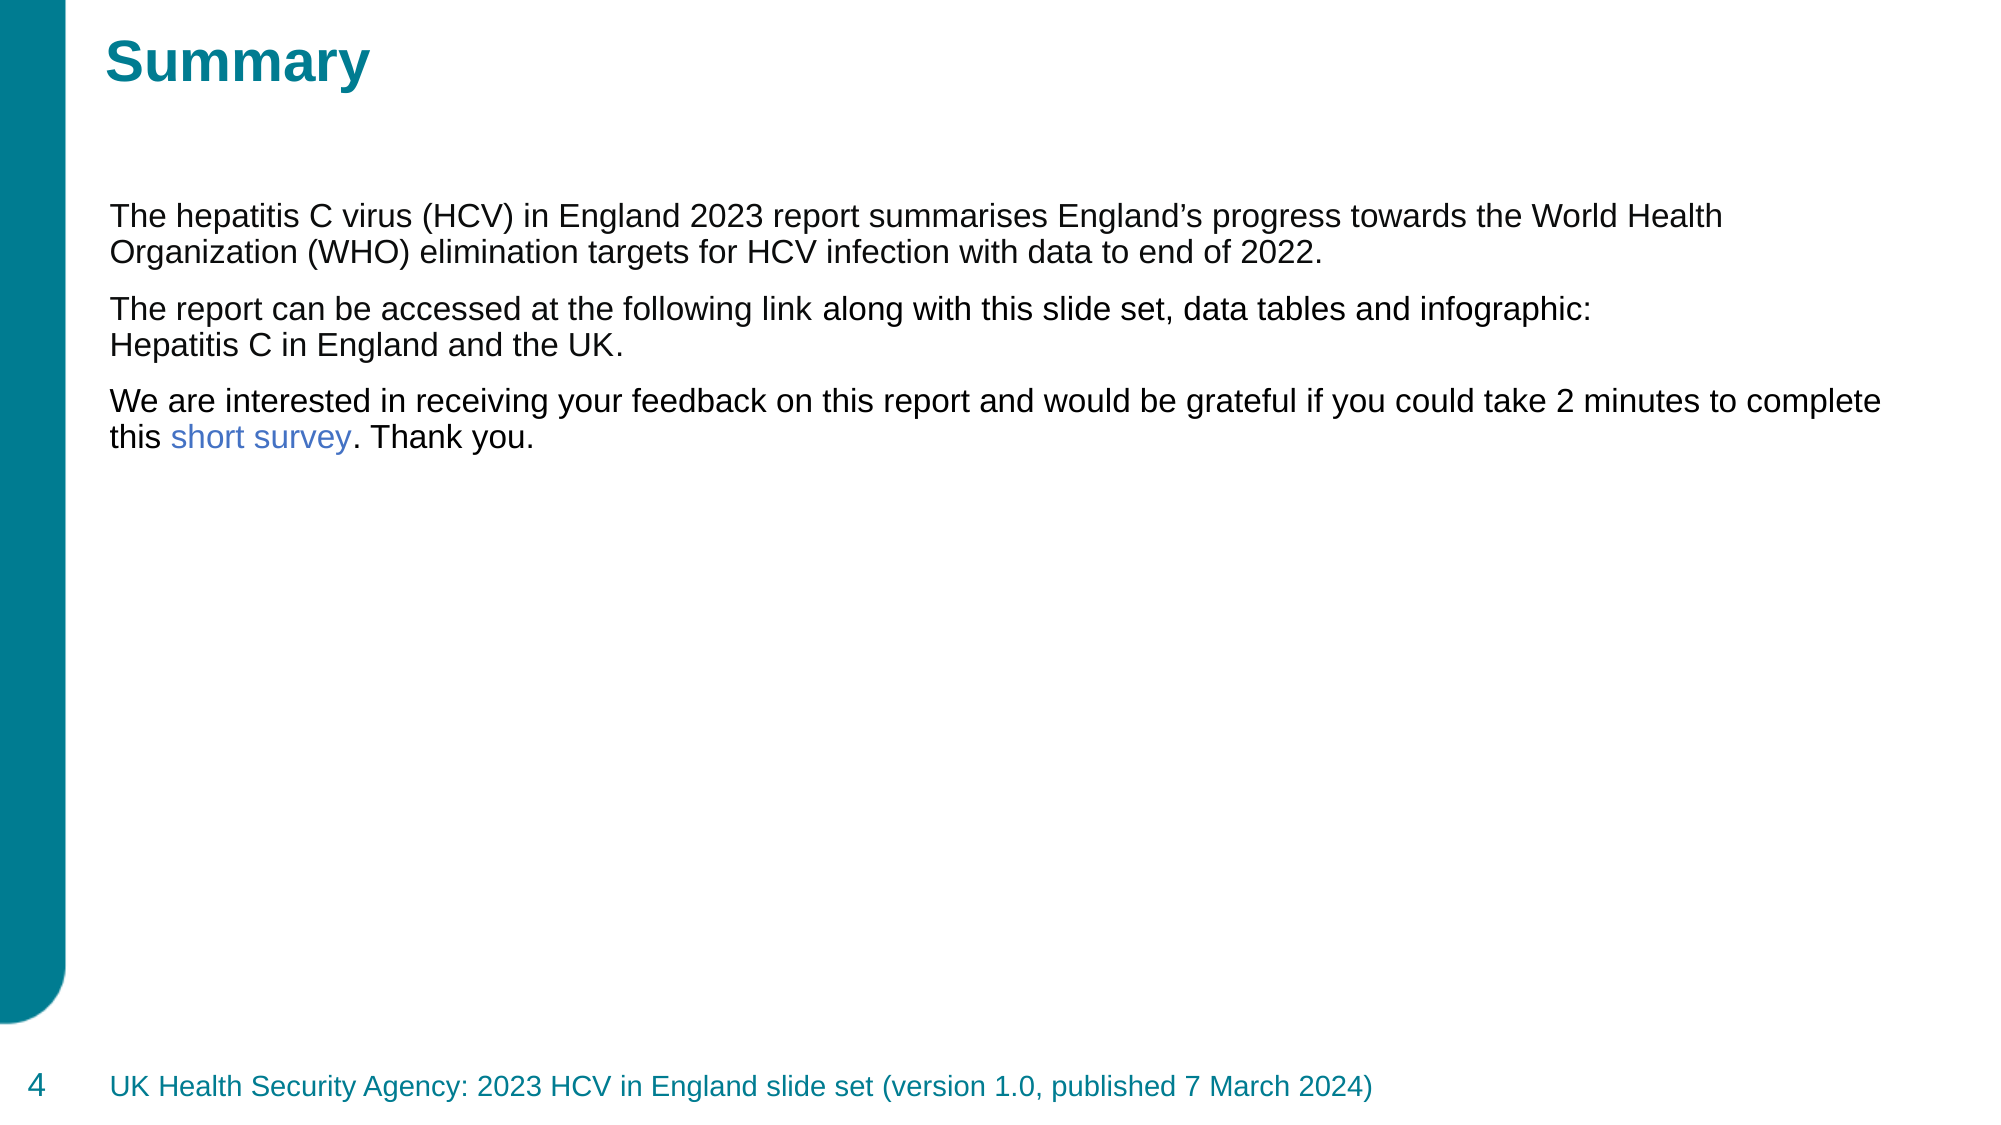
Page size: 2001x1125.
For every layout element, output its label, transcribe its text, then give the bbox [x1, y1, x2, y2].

list The hepatitis C virus (HCV) in England 2023 report summarises England’s progress towards the World Health Organization (WHO) elimination targets for HCV infection with data to end of 2022. The report can be accessed at the following link along with this slide set, data tables and infographic: Hepatitis C in England and the UK. We are interested in receiving your feedback on this report and would be grateful if you could take 2 minutes to complete this short survey. Thank you. [94, 191, 1920, 572]
title Summary [90, 23, 1910, 115]
text_box UK Health Security Agency: 2023 HCV in England slide set (version 1.0, published 7 March 2024) [94, 1054, 1737, 1115]
text_box [12, 1056, 94, 1115]
